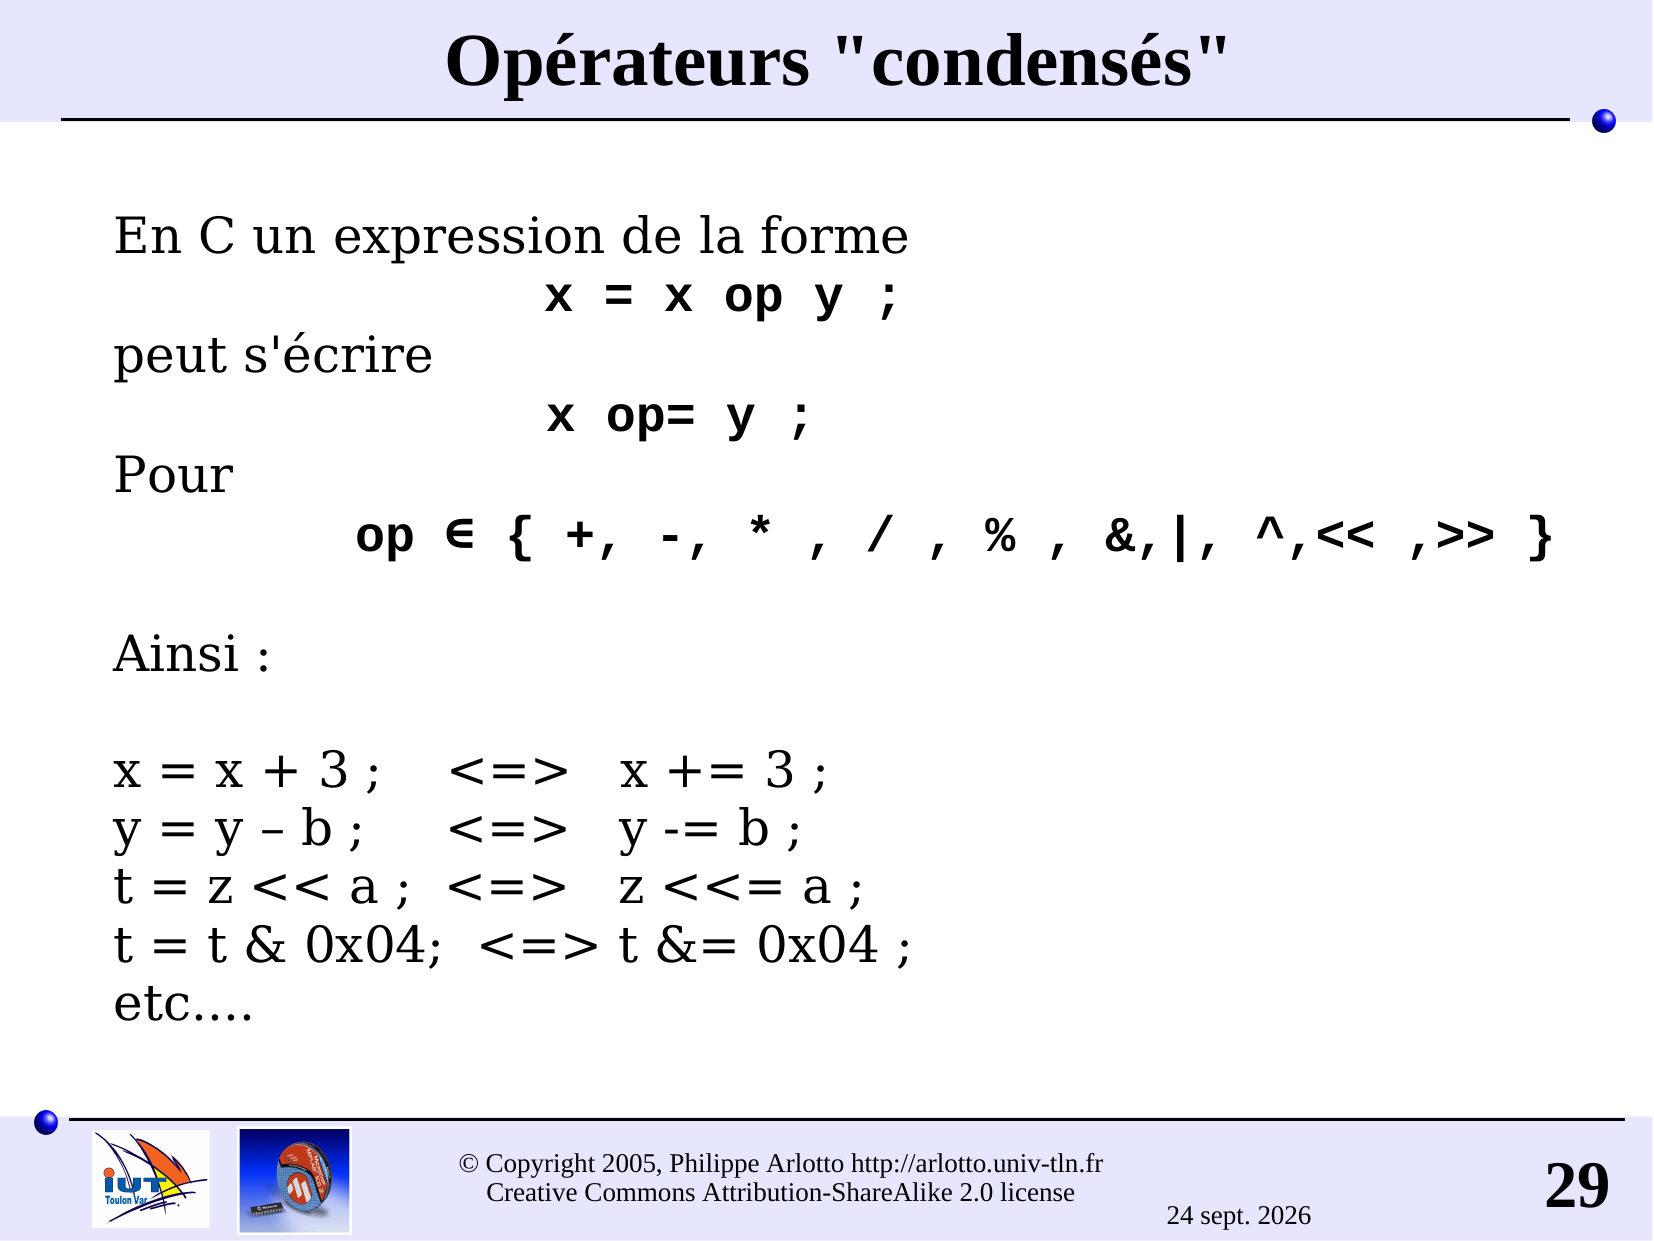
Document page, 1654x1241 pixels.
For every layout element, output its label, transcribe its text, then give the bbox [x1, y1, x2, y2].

title Opérateurs "condensés" [95, 11, 1585, 110]
picture [237, 1126, 352, 1235]
text_box En C un expression de la forme x = x op y ; peut s'écrire x op= y ; Pour op ∈ { +, -, * , / , % , &,|, ^,<< ,>> } Ainsi : x = x + 3 ; <=> x += 3 ; y = y – b ; <=> y -= b ; t = z << a ; <=> z <<= a ; t = t & 0x04; <=> t &= 0x04 ; etc.... [113, 206, 1556, 1033]
